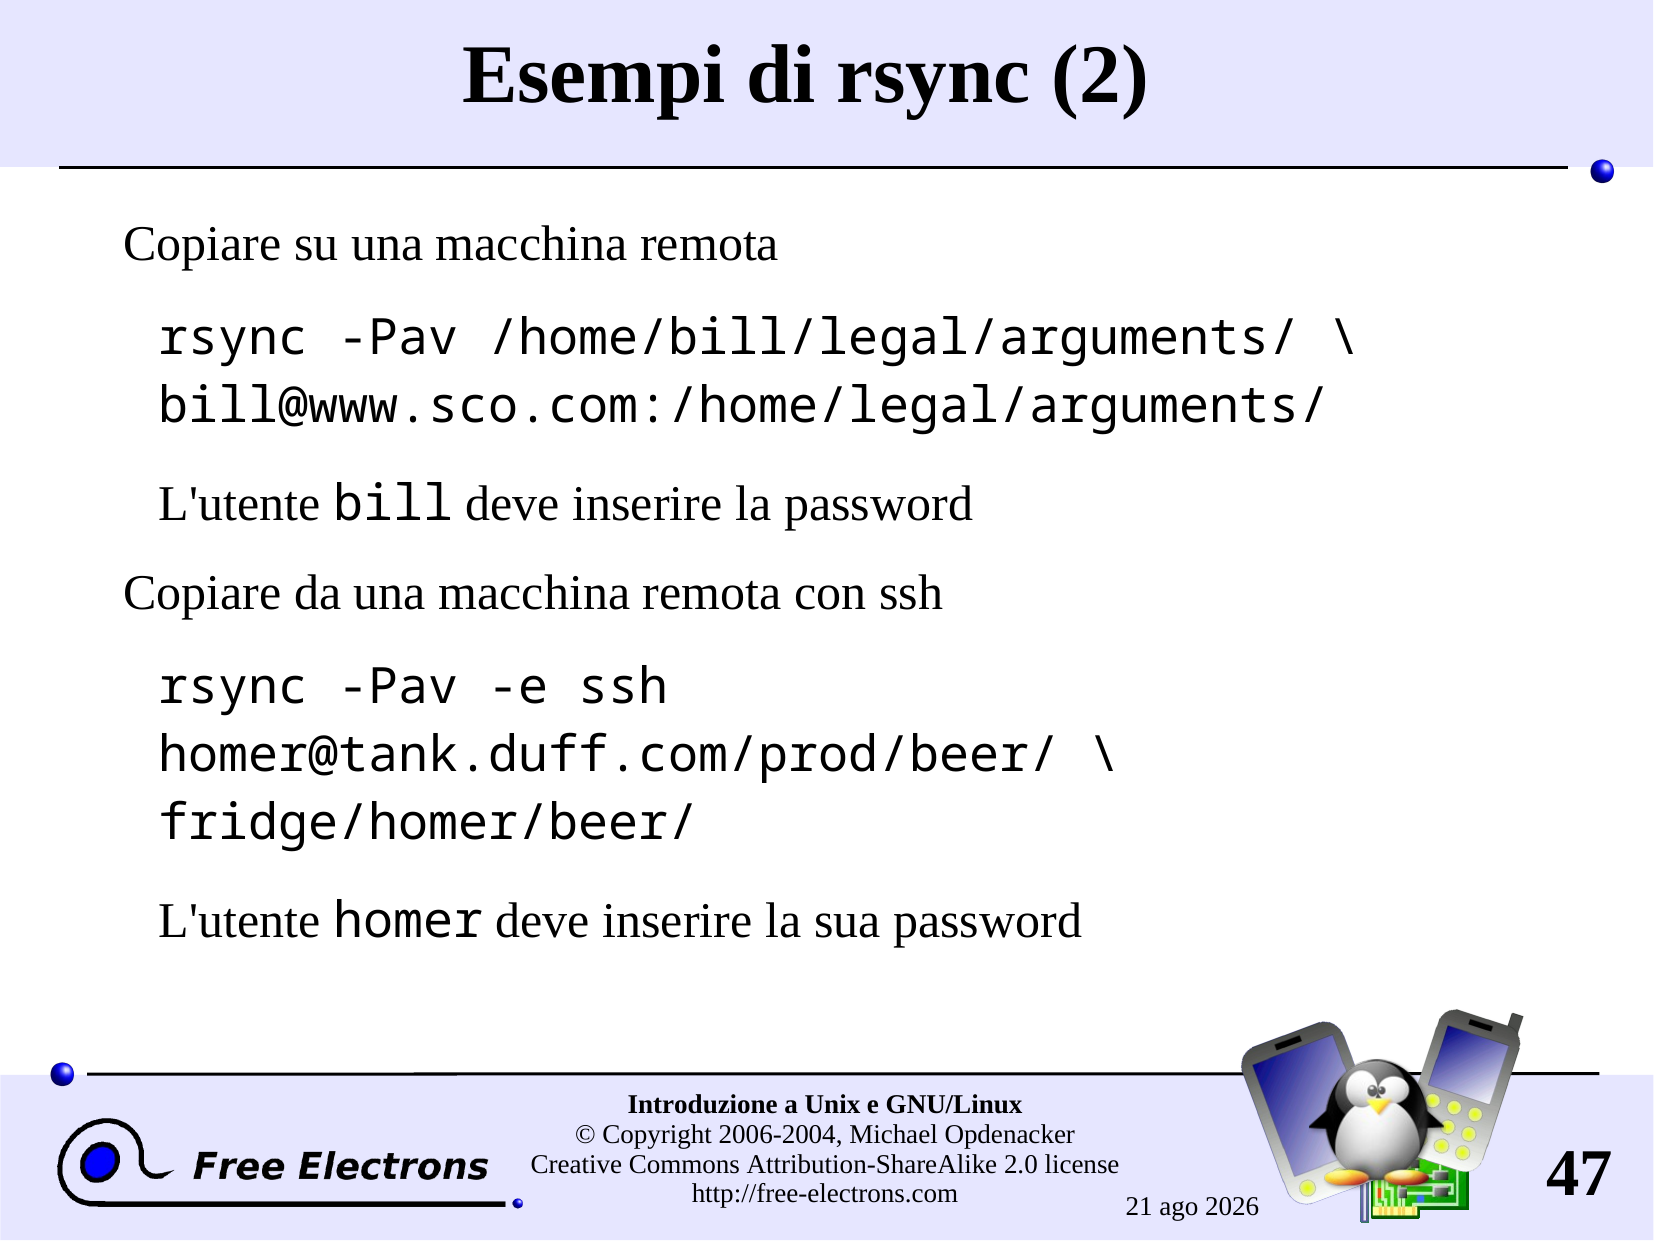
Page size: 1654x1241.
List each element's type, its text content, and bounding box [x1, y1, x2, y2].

picture [50, 1107, 527, 1216]
list Copiare su una macchina remota rsync -Pav /home/bill/legal/arguments/ \ bill@www.sco.com:/home/legal/arguments/ L'utente bill deve inserire la password Copiare da una macchina remota con ssh rsync -Pav -e ssh homer@tank.duff.com/prod/beer/ \ fridge/homer/beer/ L'utente homer deve inserire la sua password [105, 216, 1518, 1066]
picture [1231, 1007, 1538, 1241]
title Esempi di rsync (2) [60, 20, 1551, 130]
